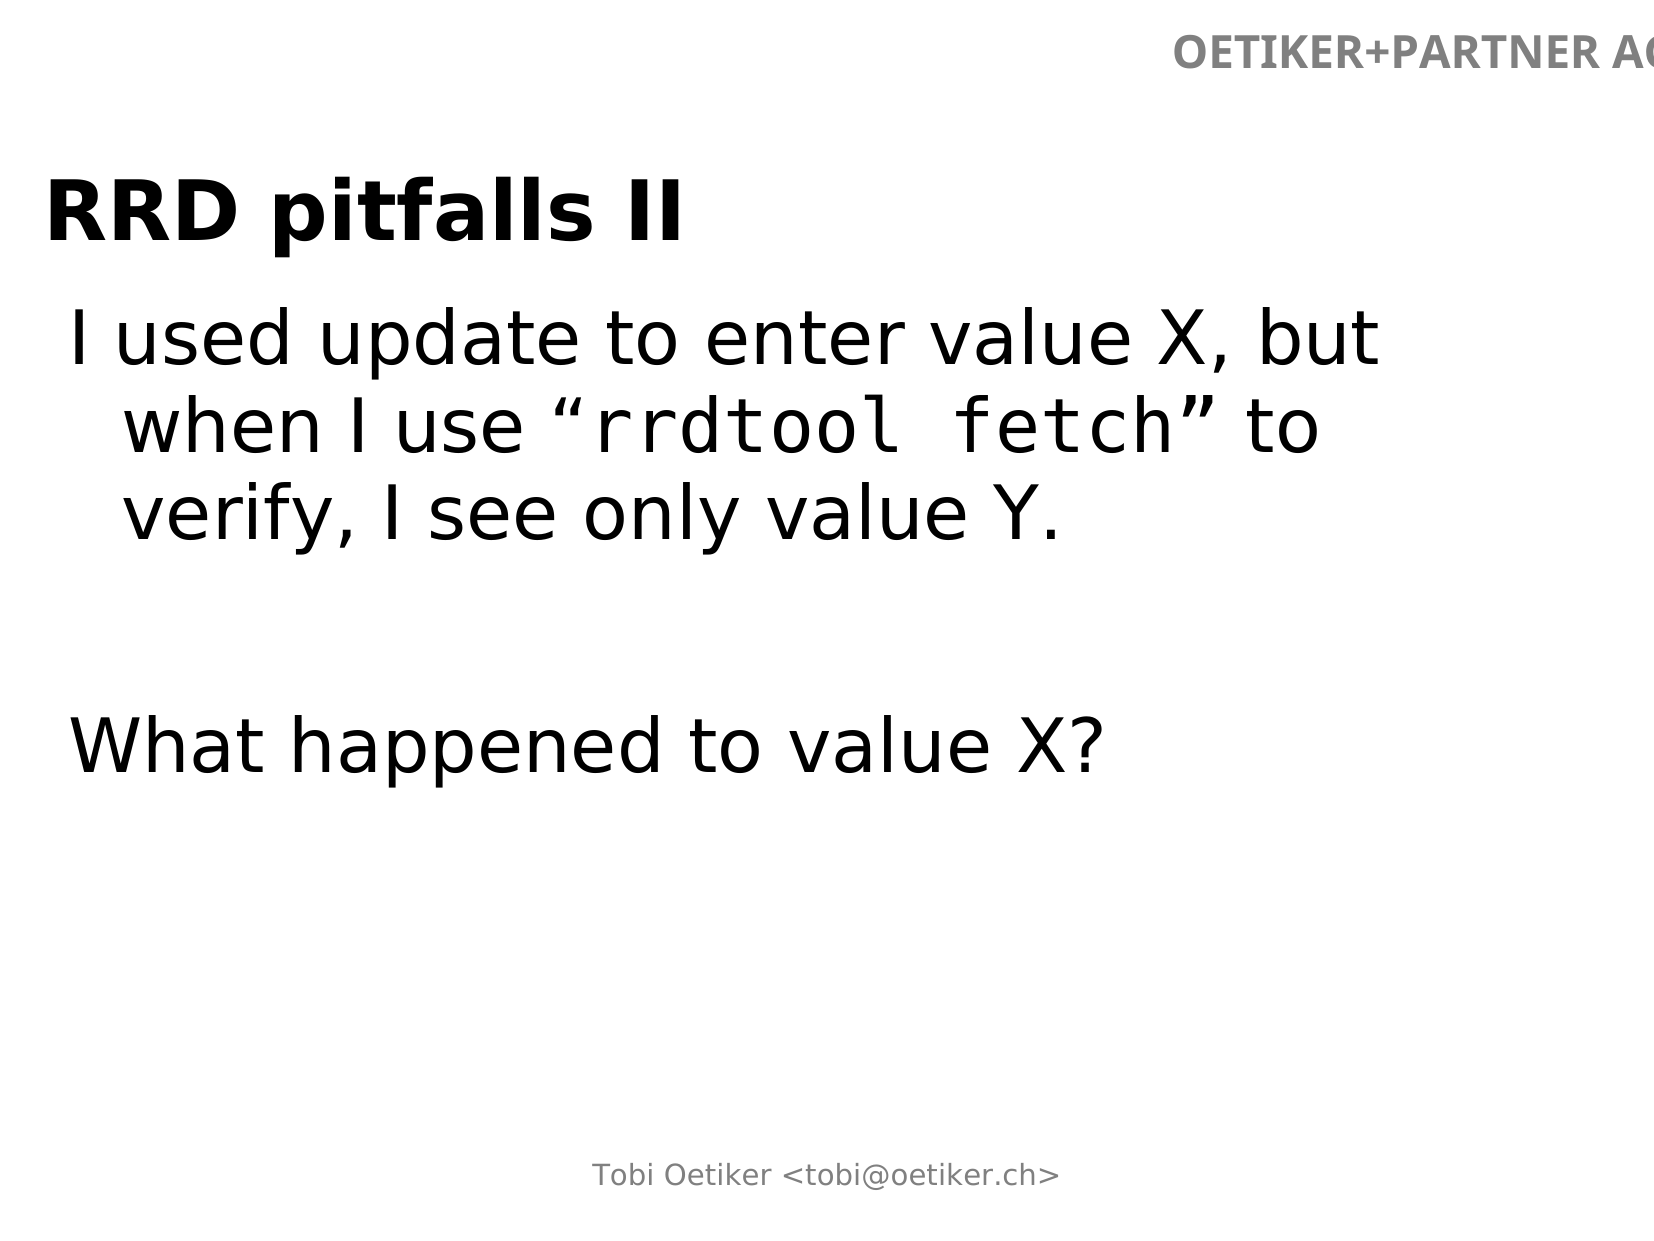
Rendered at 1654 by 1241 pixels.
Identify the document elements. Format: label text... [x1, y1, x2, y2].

list I used update to enter value X, but when I use “rrdtool fetch” to verify, I see only value Y. What happened to value X? [50, 295, 1571, 1099]
title RRD pitfalls II [43, 137, 1581, 287]
